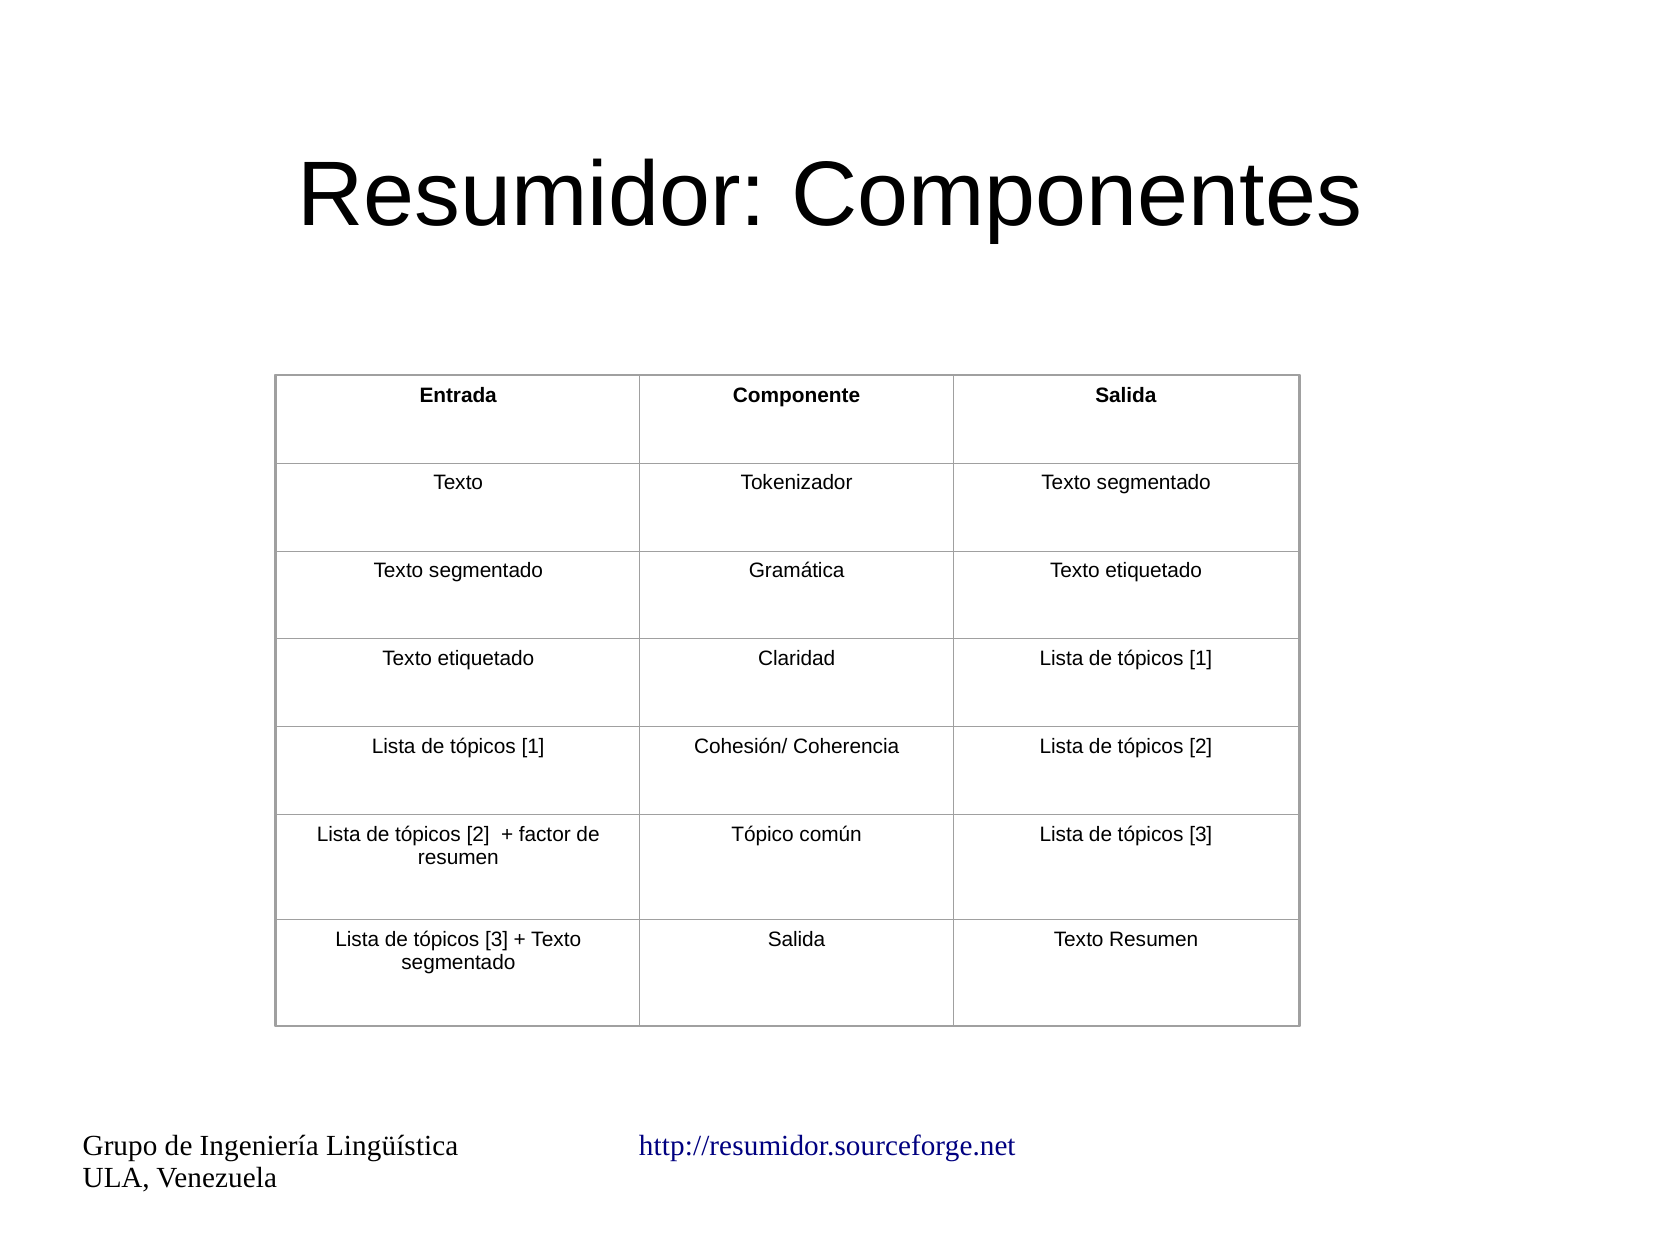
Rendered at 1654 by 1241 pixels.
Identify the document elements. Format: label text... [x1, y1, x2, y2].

title Resumidor: Componentes [225, 99, 1436, 288]
text_box Texto segmentado [974, 464, 1278, 551]
text_box Claridad [661, 639, 933, 726]
text_box Tópico común [661, 815, 933, 919]
text_box Texto segmentado [297, 552, 619, 638]
text_box Lista de tópicos [2] [974, 727, 1278, 814]
text_box Cohesión/ Coherencia [661, 727, 933, 814]
text_box Texto [297, 464, 619, 551]
text_box Texto etiquetado [297, 639, 619, 726]
text_box Entrada [297, 376, 619, 463]
text_box Texto etiquetado [974, 552, 1278, 638]
text_box Lista de tópicos [1] [974, 639, 1278, 726]
text_box Lista de tópicos [3] + Texto segmentado [297, 920, 619, 1025]
text_box Salida [974, 376, 1278, 463]
text_box Lista de tópicos [3] [974, 815, 1278, 919]
text_box Lista de tópicos [2] + factor de resumen [297, 815, 619, 919]
text_box Lista de tópicos [1] [297, 727, 619, 814]
text_box Componente [661, 376, 933, 463]
text_box Gramática [661, 552, 933, 638]
text_box Tokenizador [661, 464, 933, 551]
text_box Texto Resumen [974, 920, 1278, 1025]
text_box Salida [661, 920, 933, 1025]
